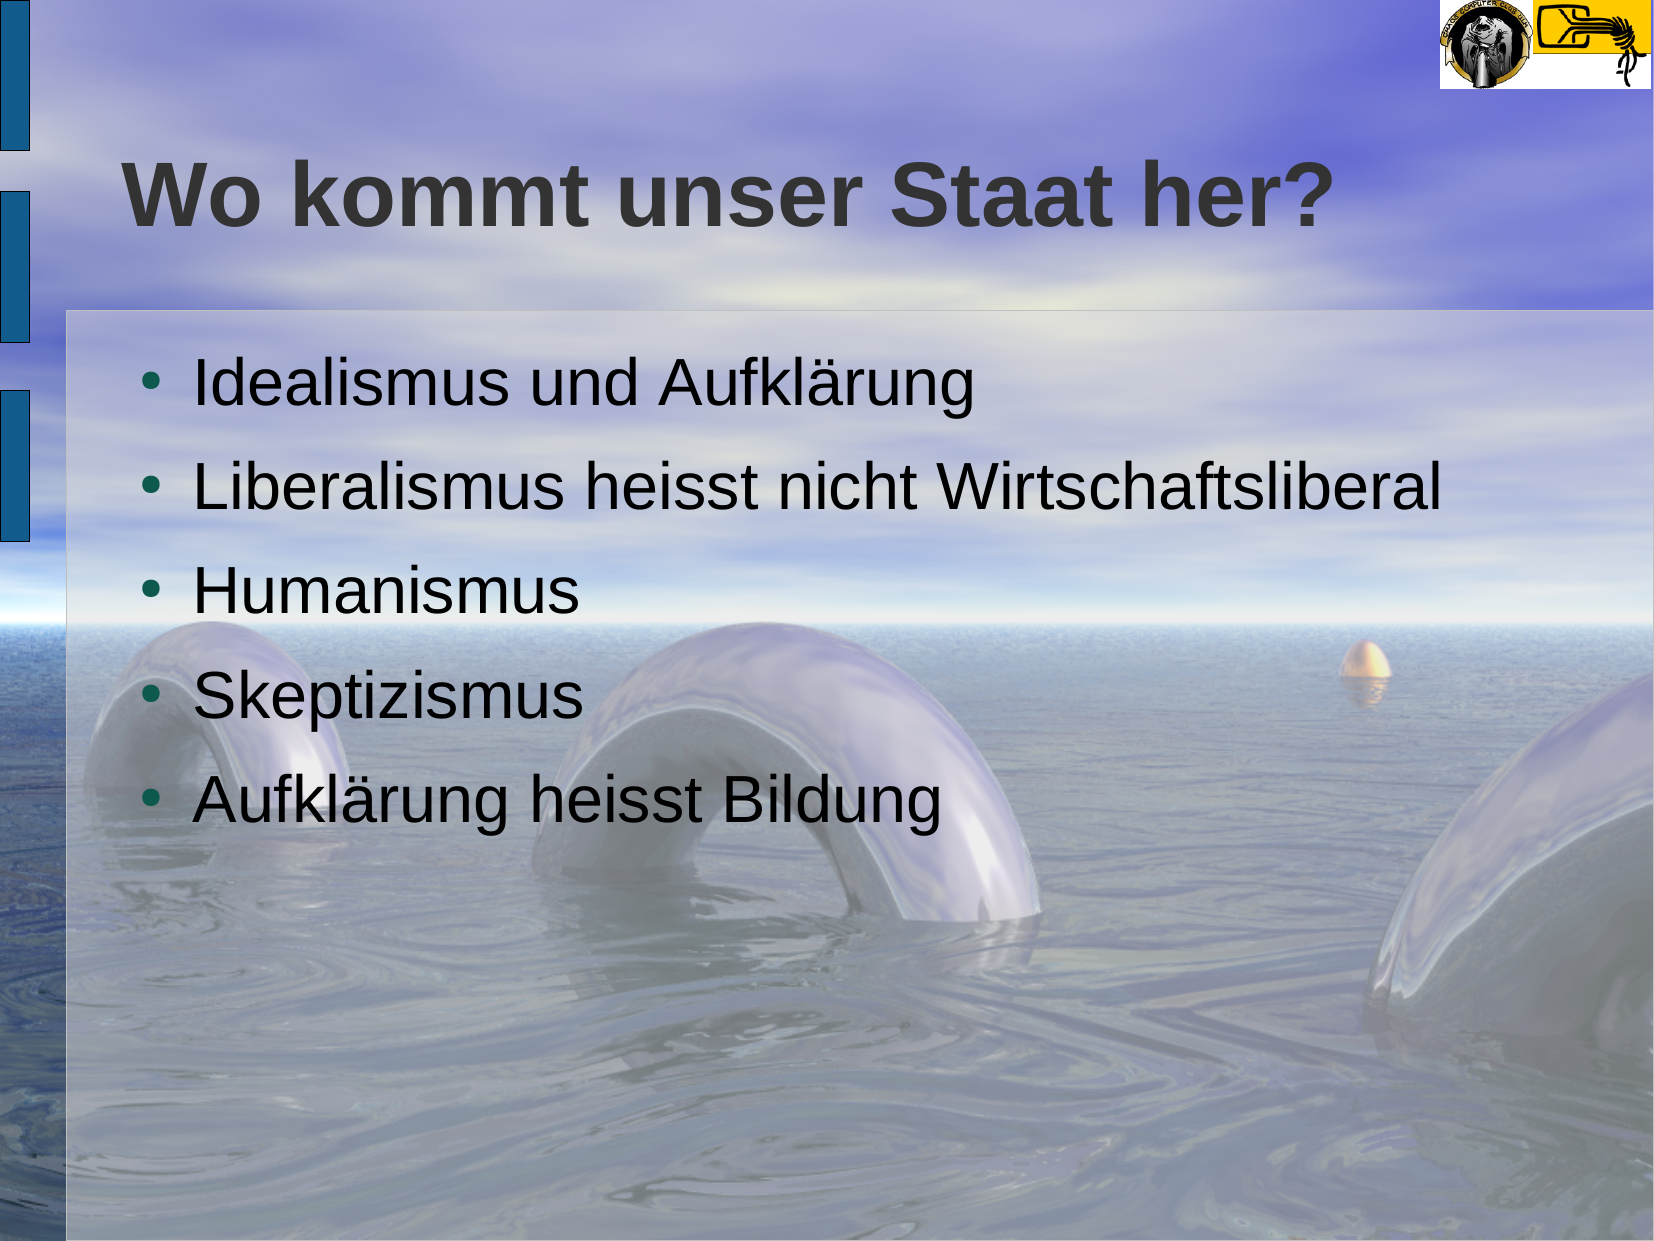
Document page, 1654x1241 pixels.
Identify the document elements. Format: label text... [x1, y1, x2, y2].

picture [0, 0, 1654, 1241]
title Wo kommt unser Staat her? [121, 98, 1534, 291]
list Idealismus und Aufklärung Liberalismus heisst nicht Wirtschaftsliberal Humanismus Skeptizismus Aufklärung heisst Bildung [121, 344, 1534, 1112]
